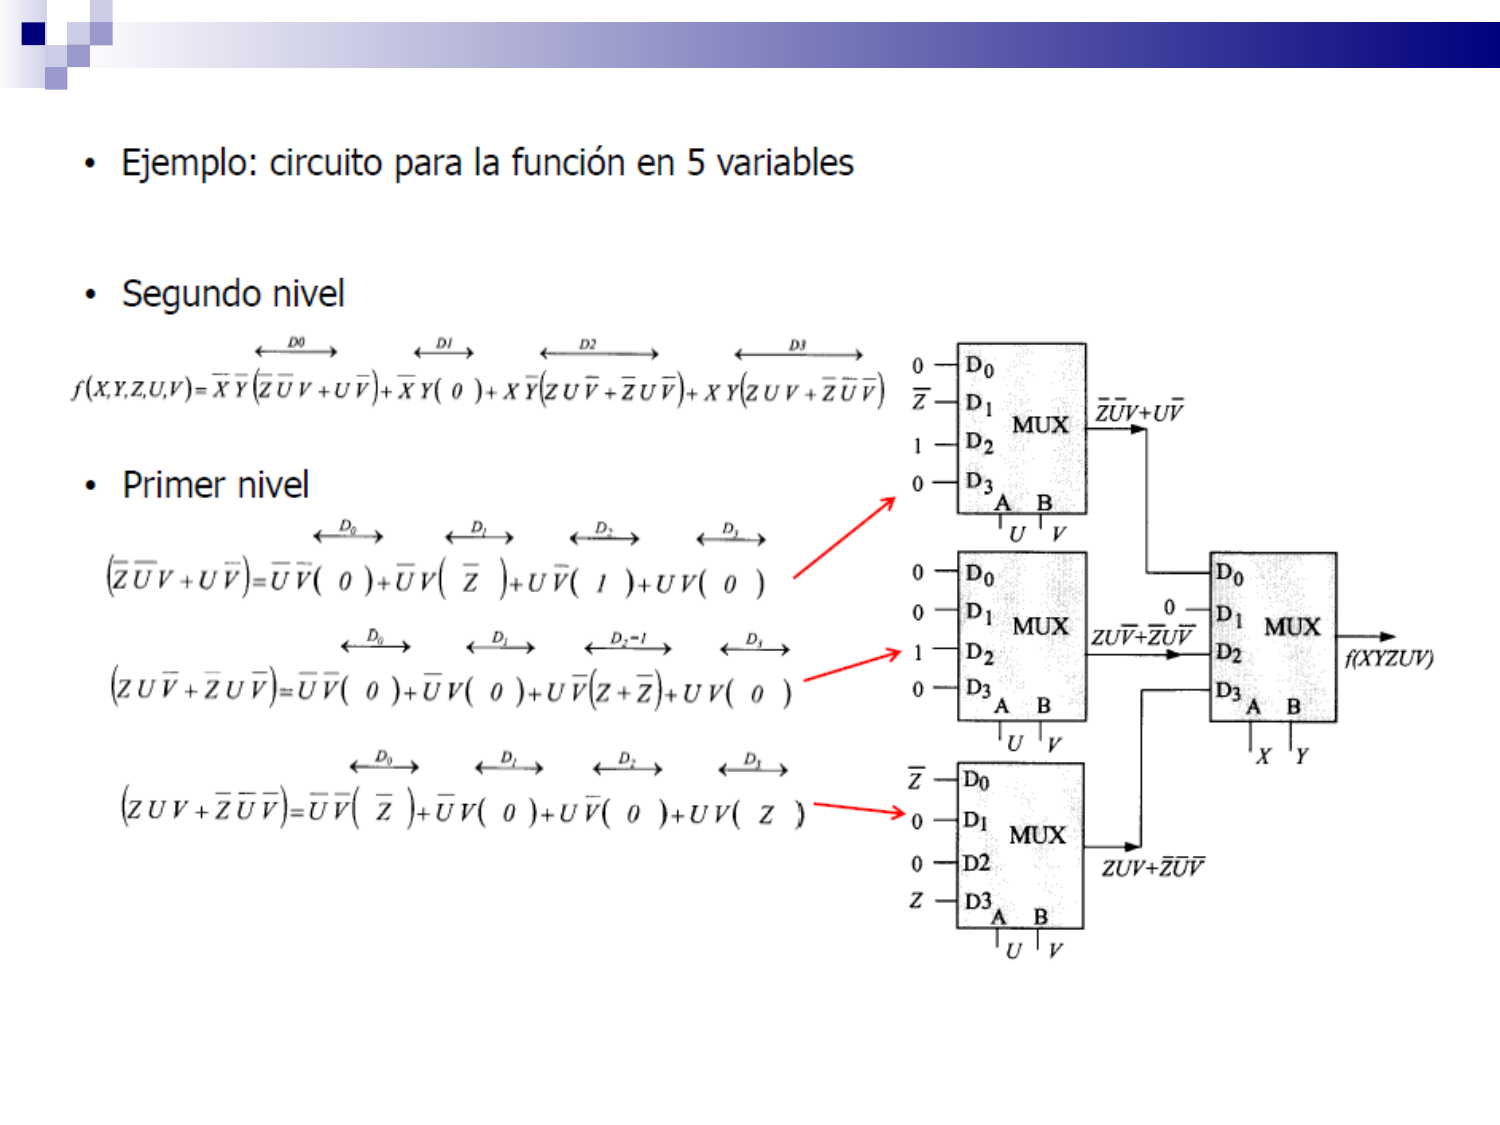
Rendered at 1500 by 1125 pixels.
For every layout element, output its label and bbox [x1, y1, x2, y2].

picture [64, 125, 879, 215]
picture [53, 243, 1445, 965]
